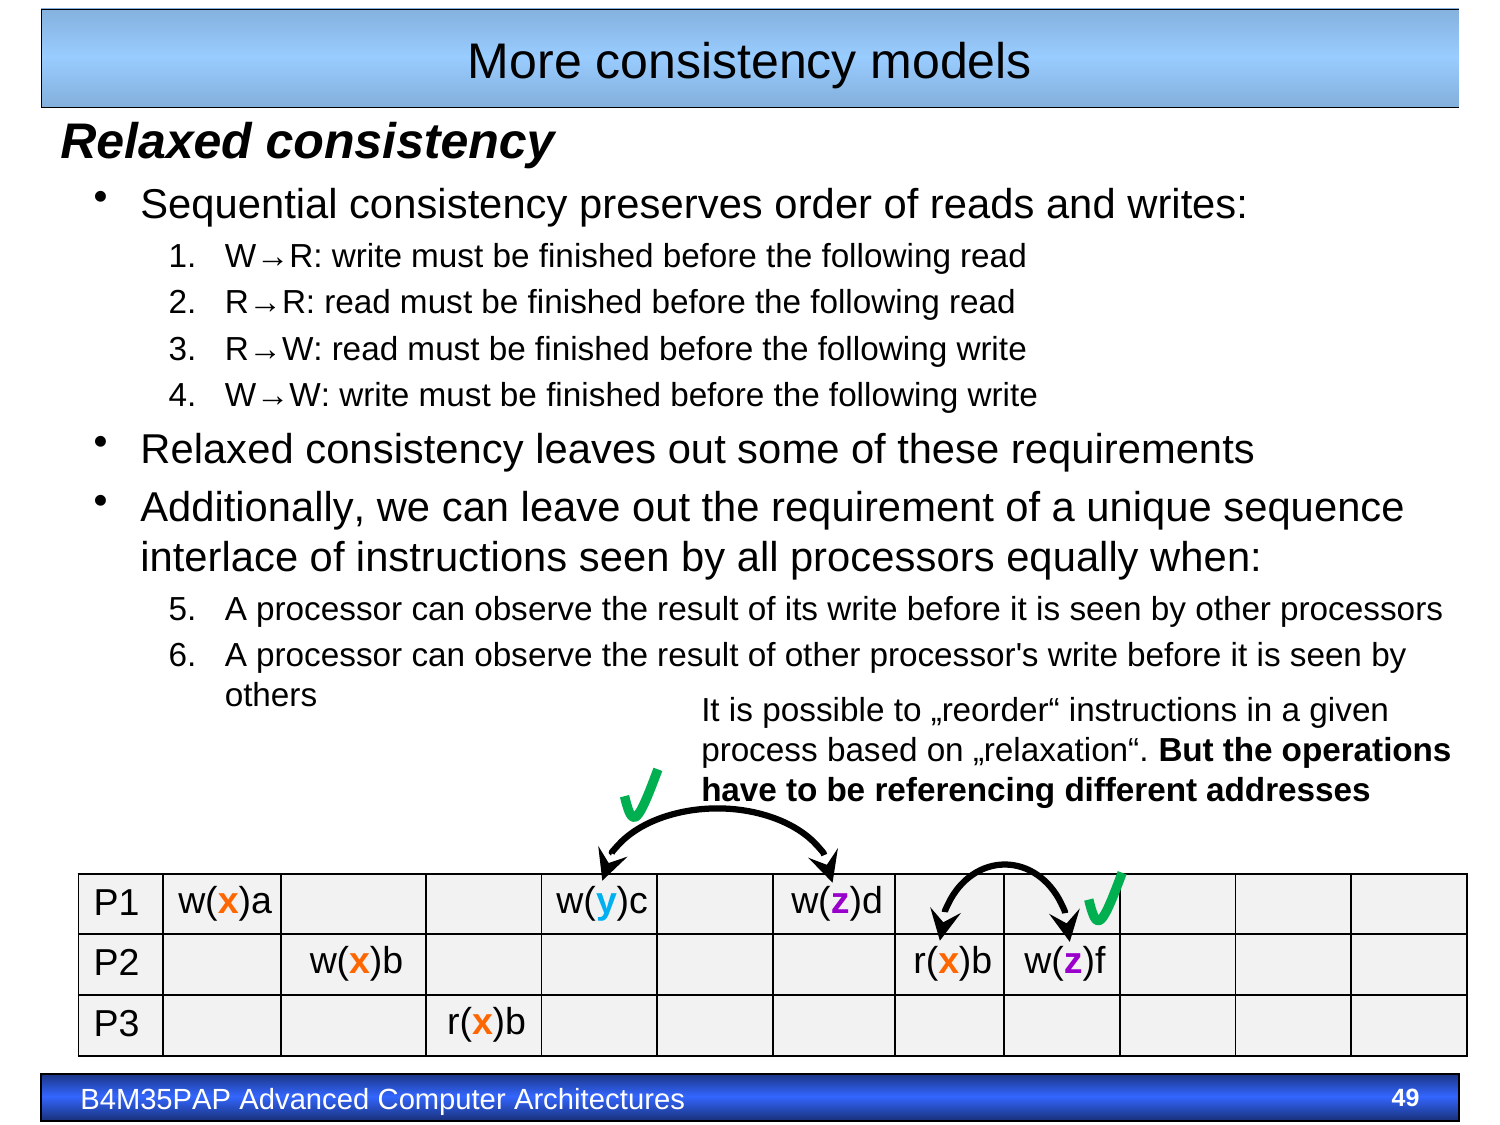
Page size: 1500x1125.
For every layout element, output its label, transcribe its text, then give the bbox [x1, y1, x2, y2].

title More consistency models [41, 8, 1459, 108]
table_cell [774, 935, 894, 994]
table_header [427, 875, 541, 933]
table_cell [542, 996, 656, 1055]
table_cell r(x)b [427, 996, 541, 1055]
table_cell [774, 996, 894, 1055]
table_cell [1236, 996, 1350, 1055]
table_cell [164, 935, 280, 994]
table_cell P3 [79, 996, 162, 1055]
table_cell [658, 996, 772, 1055]
table_cell r(x)b [896, 935, 1003, 994]
table_header w(x)a [164, 875, 280, 933]
table_cell [1005, 996, 1119, 1055]
table_cell w(x)b [282, 935, 425, 994]
table_cell w(z)f [1005, 935, 1119, 994]
table_header w(z)d [774, 875, 894, 933]
table_header [1352, 875, 1466, 933]
table_cell [658, 935, 772, 994]
text_box It is possible to „reorder“ instructions in a given process based on „relaxation“. But the operations have to be referencing different addresses [686, 680, 1472, 816]
table_header [1121, 875, 1235, 933]
table_cell P2 [79, 935, 162, 994]
table_cell [542, 935, 656, 994]
table_cell [282, 996, 425, 1055]
table_header [1236, 875, 1350, 933]
table_header w(y)c [542, 875, 656, 933]
table_header [658, 875, 772, 933]
table_header [896, 875, 1003, 933]
table_header P1 [79, 875, 162, 933]
table_cell [1121, 935, 1235, 994]
table_header [282, 875, 425, 933]
list Relaxed consistency Sequential consistency preserves order of reads and writes: W→R: write must be finished before the following read R→R: read must be finished before the following read R→W: read must be finished before the following write W→W: write must be finished before the following write Relaxed consistency leaves out some of these requirements Additionally, we can leave out the requirement of a unique sequence interlace of instructions seen by all processors equally when: A processor can observe the result of its write before it is seen by other processors A processor can observe the result of other processor's write before it is seen by others [3, 101, 1500, 928]
table_cell [896, 996, 1003, 1055]
table_cell [1236, 935, 1350, 994]
table_cell [1352, 996, 1466, 1055]
table_cell [427, 935, 541, 994]
table_cell [1352, 935, 1466, 994]
table_cell [1121, 996, 1235, 1055]
table_cell [164, 996, 280, 1055]
table_header [1005, 875, 1119, 933]
